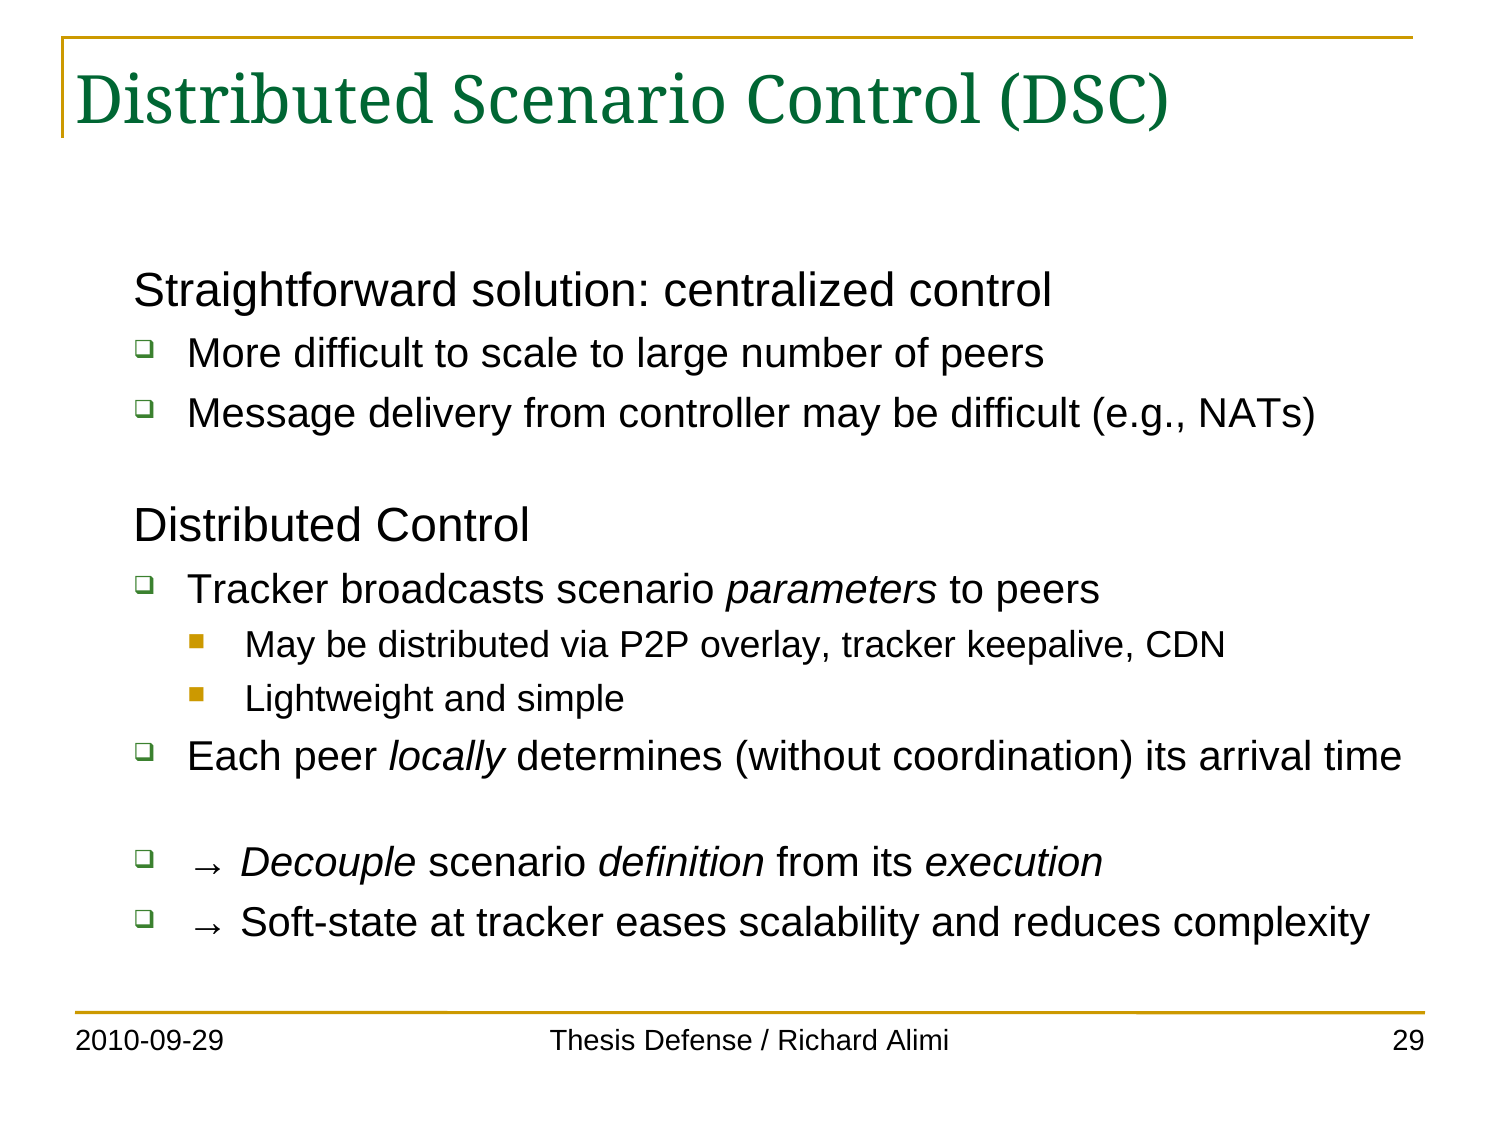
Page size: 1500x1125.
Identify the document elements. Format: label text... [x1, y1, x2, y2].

title Distributed Scenario Control (DSC) [75, 45, 1425, 151]
list Straightforward solution: centralized control More difficult to scale to large number of peers Message delivery from controller may be difficult (e.g., NATs) Distributed Control Tracker broadcasts scenario parameters to peers May be distributed via P2P overlay, tracker keepalive, CDN Lightweight and simple Each peer locally determines (without coordination) its arrival time → Decouple scenario definition from its execution → Soft-state at tracker eases scalability and reduces complexity [77, 262, 1425, 1006]
